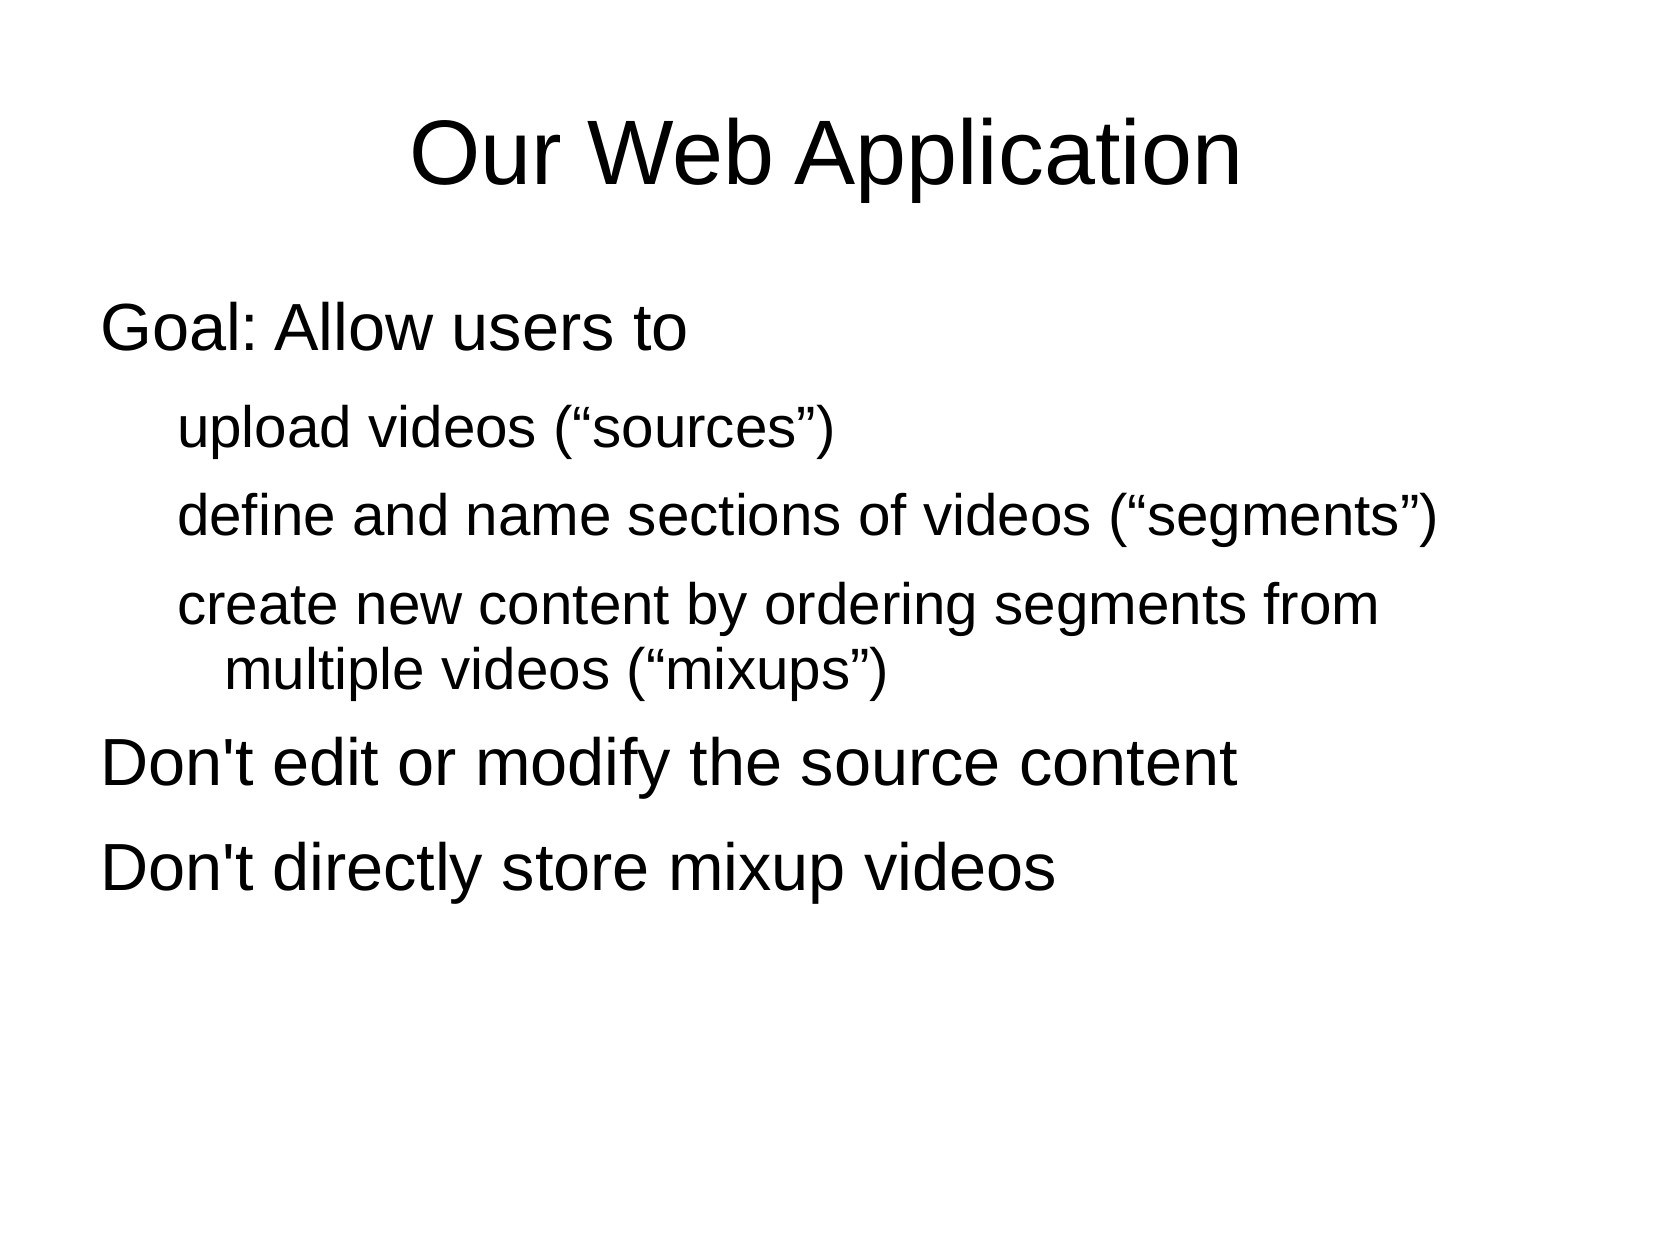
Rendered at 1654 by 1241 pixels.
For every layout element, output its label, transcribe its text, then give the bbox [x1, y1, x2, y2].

list Goal: Allow users to upload videos (“sources”) define and name sections of videos (“segments”) create new content by ordering segments from multiple videos (“mixups”) Don't edit or modify the source content Don't directly store mixup videos [82, 290, 1571, 1094]
title Our Web Application [82, 56, 1571, 250]
